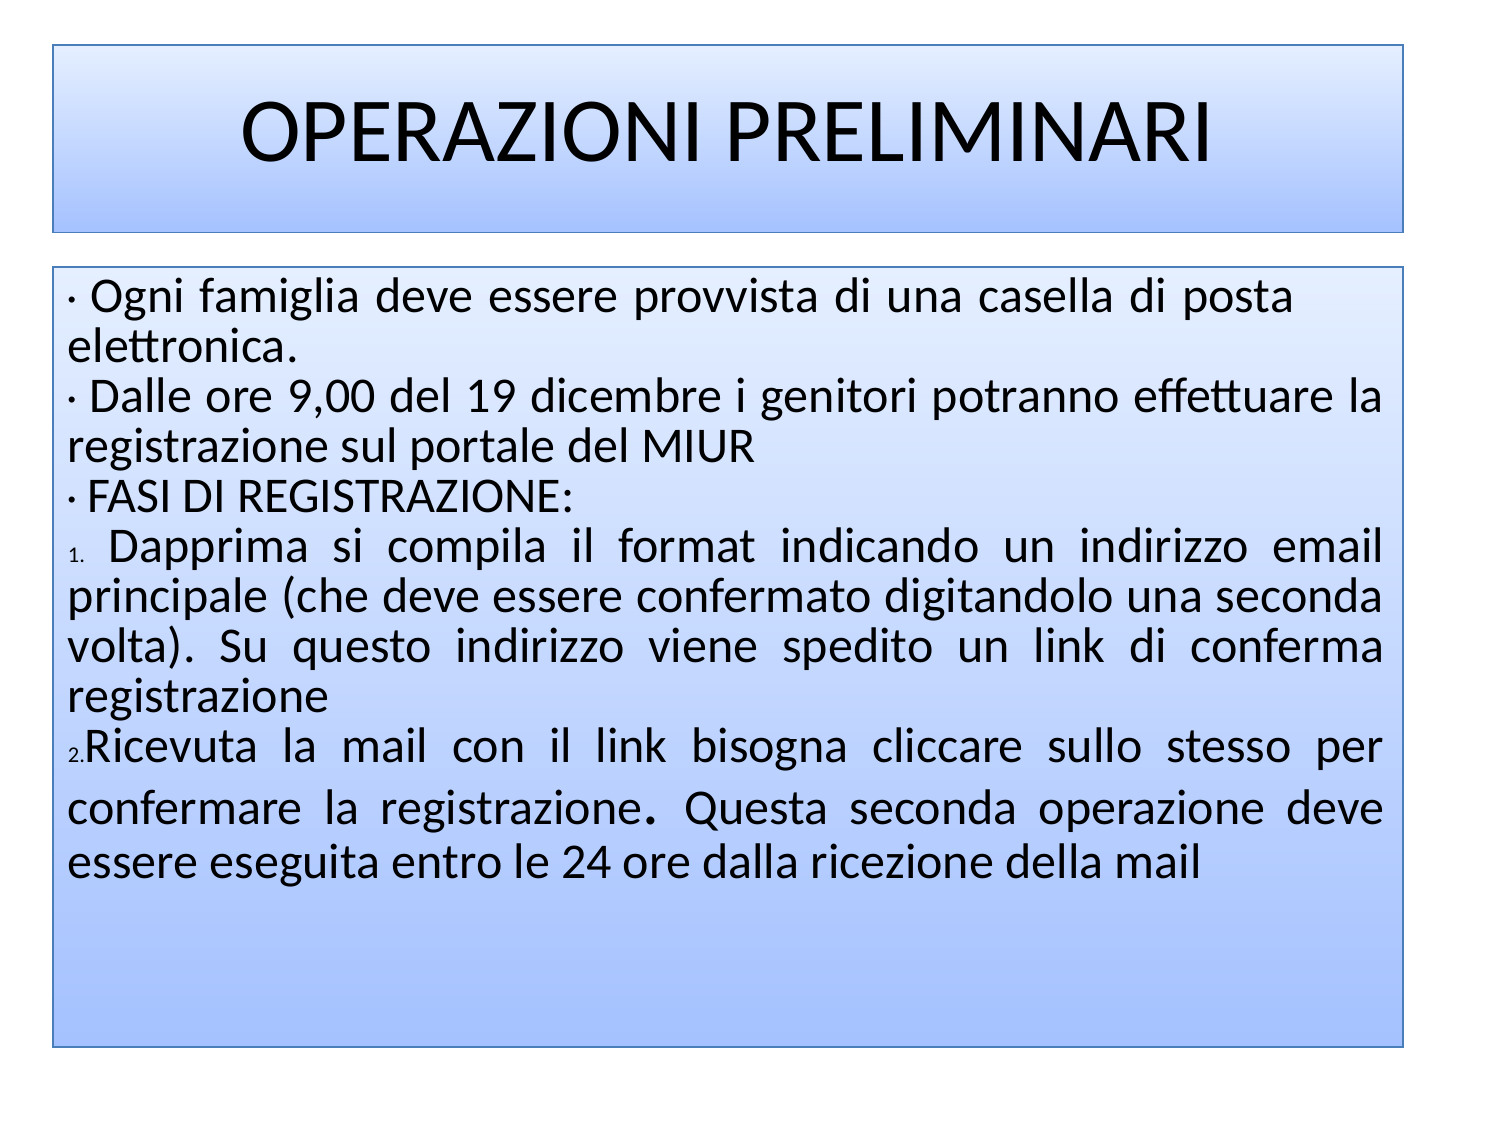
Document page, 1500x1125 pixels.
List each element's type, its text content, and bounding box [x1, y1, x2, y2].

text_box OPERAZIONI PRELIMINARI [53, 45, 1404, 233]
text_box Ogni famiglia deve essere provvista di una casella di posta elettronica. Dalle ore 9,00 del 19 dicembre i genitori potranno effettuare la registrazione sul portale del MIUR FASI DI REGISTRAZIONE: Dapprima si compila il format indicando un indirizzo email principale (che deve essere confermato digitandolo una seconda volta). Su questo indirizzo viene spedito un link di conferma registrazione Ricevuta la mail con il link bisogna cliccare sullo stesso per confermare la registrazione. Questa seconda operazione deve essere eseguita entro le 24 ore dalla ricezione della mail [53, 267, 1404, 1047]
